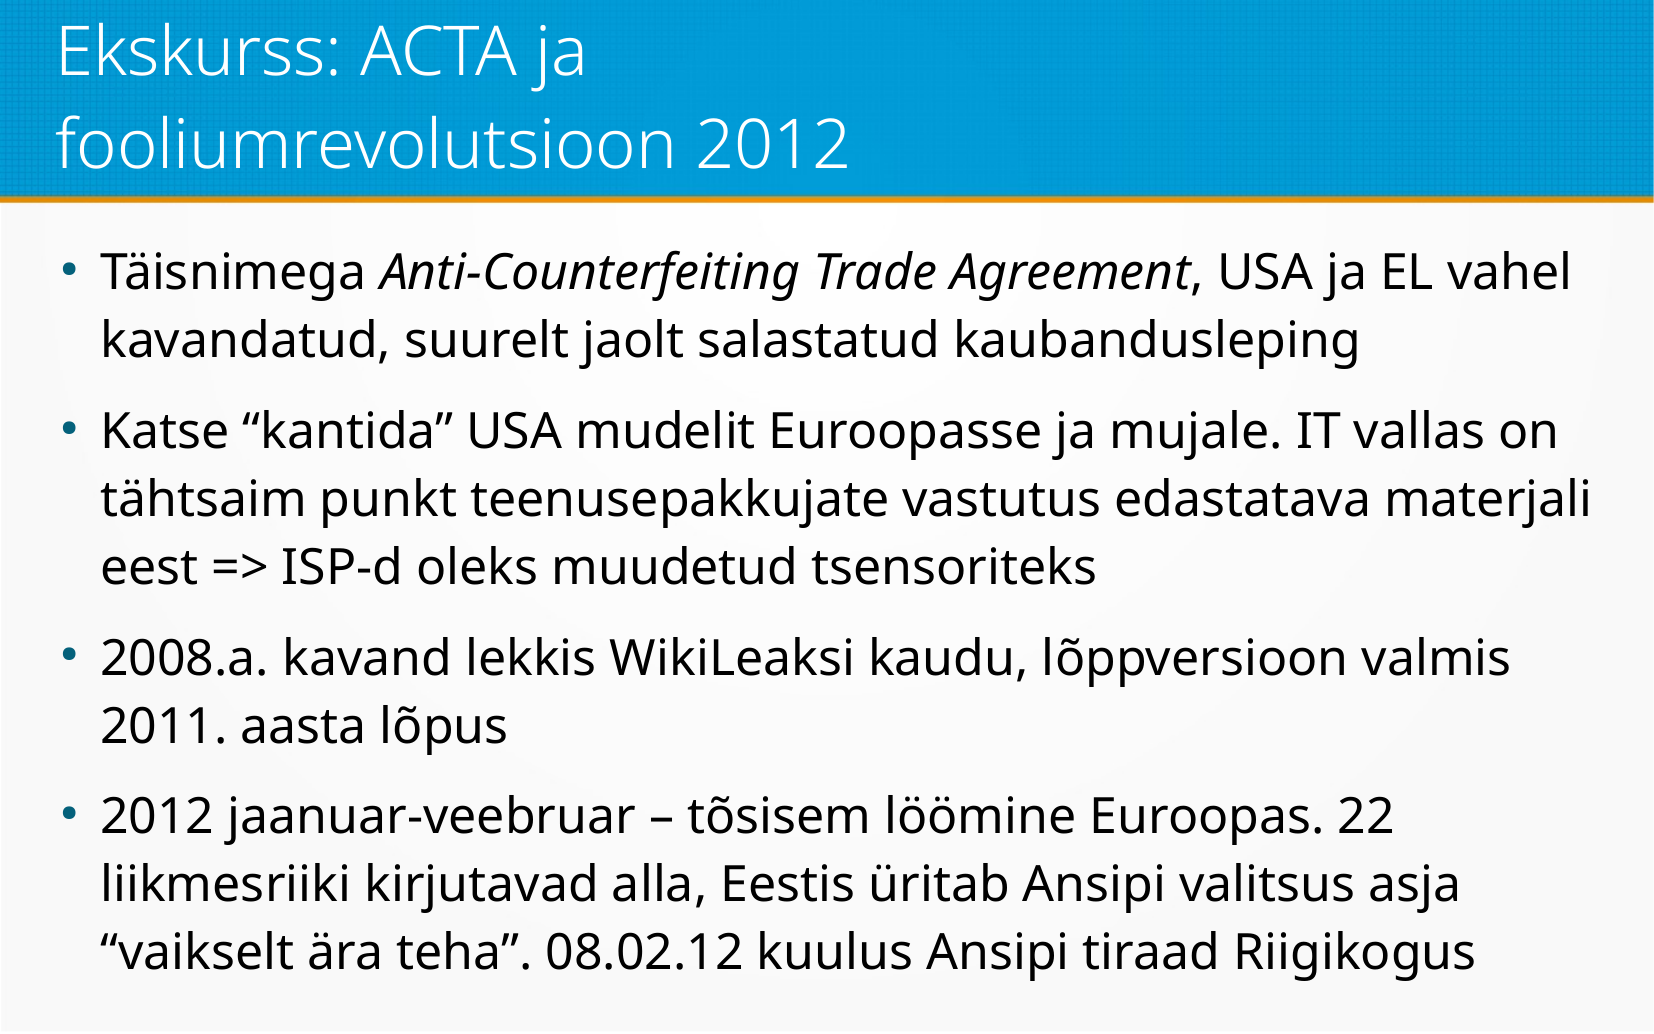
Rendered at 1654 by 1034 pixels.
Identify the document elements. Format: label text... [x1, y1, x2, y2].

title Ekskurss: ACTA ja fooliumrevolutsioon 2012 [55, 0, 1630, 189]
picture [0, 195, 1654, 1034]
list Täisnimega Anti-Counterfeiting Trade Agreement, USA ja EL vahel kavandatud, suurelt jaolt salastatud kaubandusleping Katse “kantida” USA mudelit Euroopasse ja mujale. IT vallas on tähtsaim punkt teenusepakkujate vastutus edastatava materjali eest => ISP-d oleks muudetud tsensoriteks 2008.a. kavand lekkis WikiLeaksi kaudu, lõppversioon valmis 2011. aasta lõpus 2012 jaanuar-veebruar – tõsisem löömine Euroopas. 22 liikmesriiki kirjutavad alla, Eestis üritab Ansipi valitsus asja “vaikselt ära teha”. 08.02.12 kuulus Ansipi tiraad Riigikogus [47, 236, 1607, 1002]
